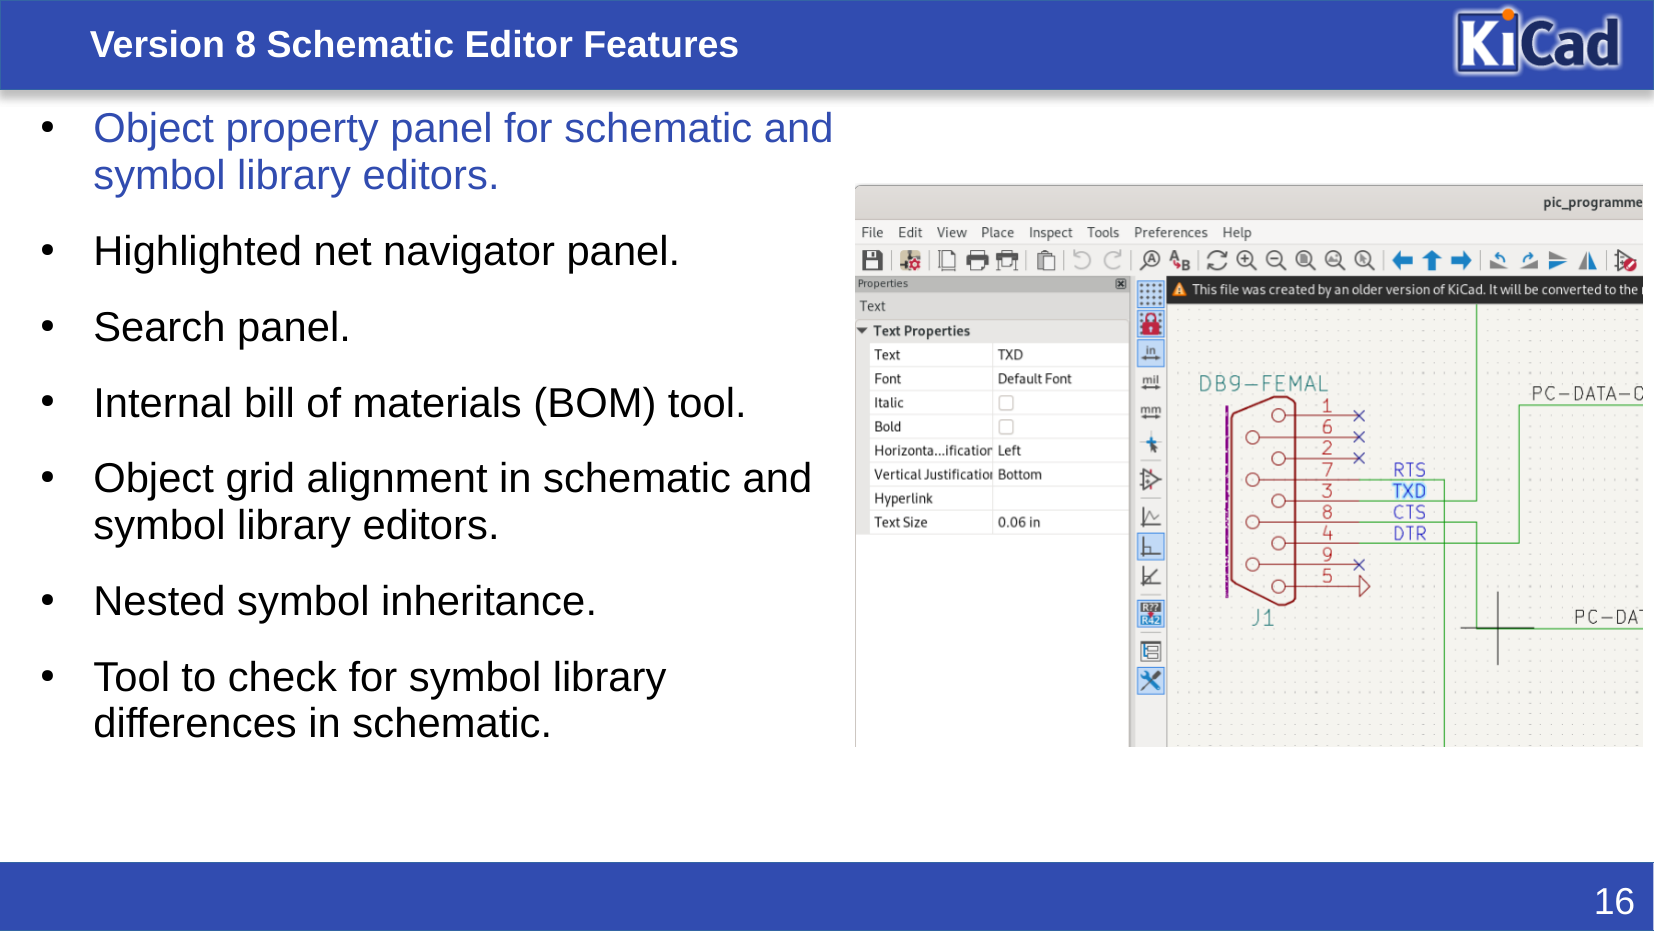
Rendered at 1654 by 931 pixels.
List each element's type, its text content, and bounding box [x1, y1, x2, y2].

picture [855, 183, 1643, 748]
text_box Version 8 Schematic Editor Features [0, 0, 1412, 90]
list Object property panel for schematic and symbol library editors. Highlighted net navigator panel. Search panel. Internal bill of materials (BOM) tool. Object grid alignment in schematic and symbol library editors. Nested symbol inheritance. Tool to check for symbol library differences in schematic. [22, 105, 848, 856]
text_box [0, 862, 1654, 931]
picture [1412, 0, 1654, 92]
text_box <number> [1387, 873, 1651, 931]
